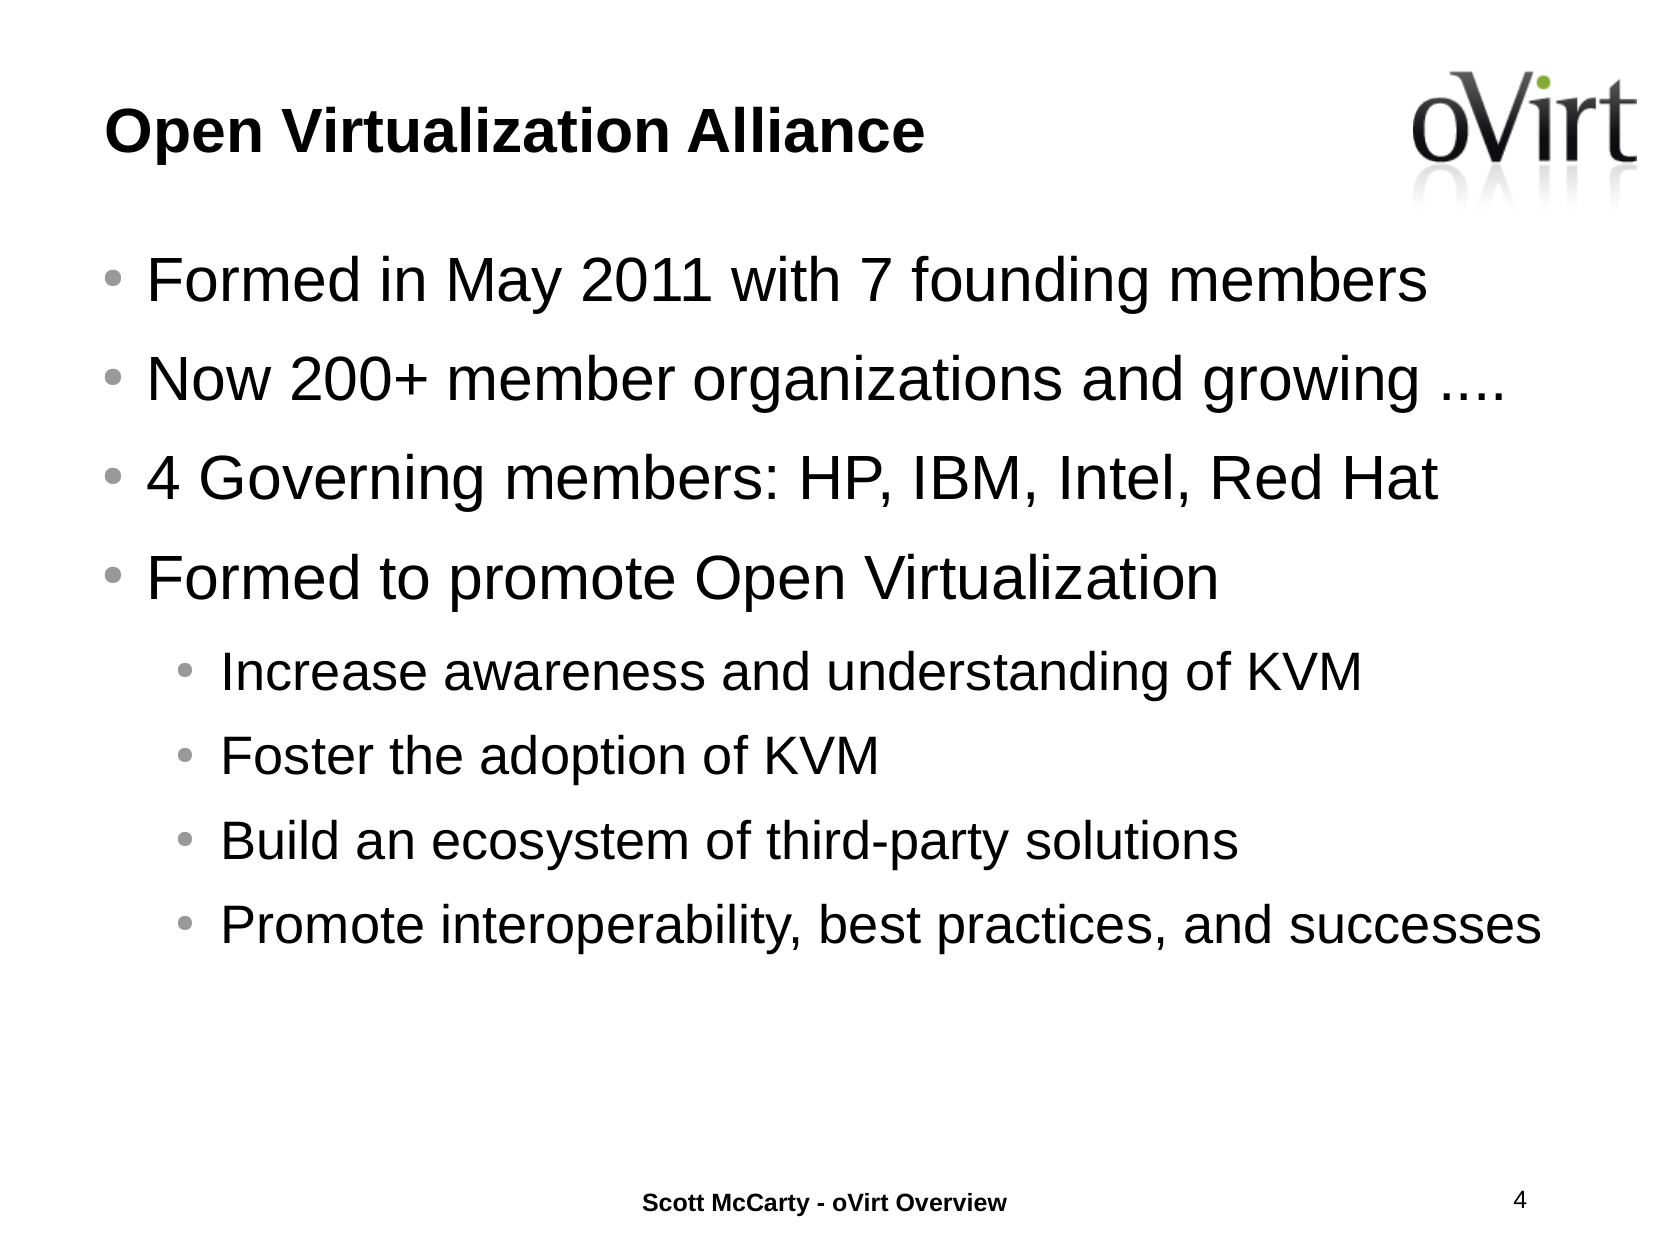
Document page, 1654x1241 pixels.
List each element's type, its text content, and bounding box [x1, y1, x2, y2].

picture [1413, 63, 1637, 212]
list Formed in May 2011 with 7 founding members Now 200+ member organizations and growing .... 4 Governing members: HP, IBM, Intel, Red Hat Formed to promote Open Virtualization Increase awareness and understanding of KVM Foster the adoption of KVM Build an ecosystem of third-party solutions Promote interoperability, best practices, and successes [86, 244, 1576, 1040]
title Open Virtualization Alliance [82, 37, 1303, 226]
